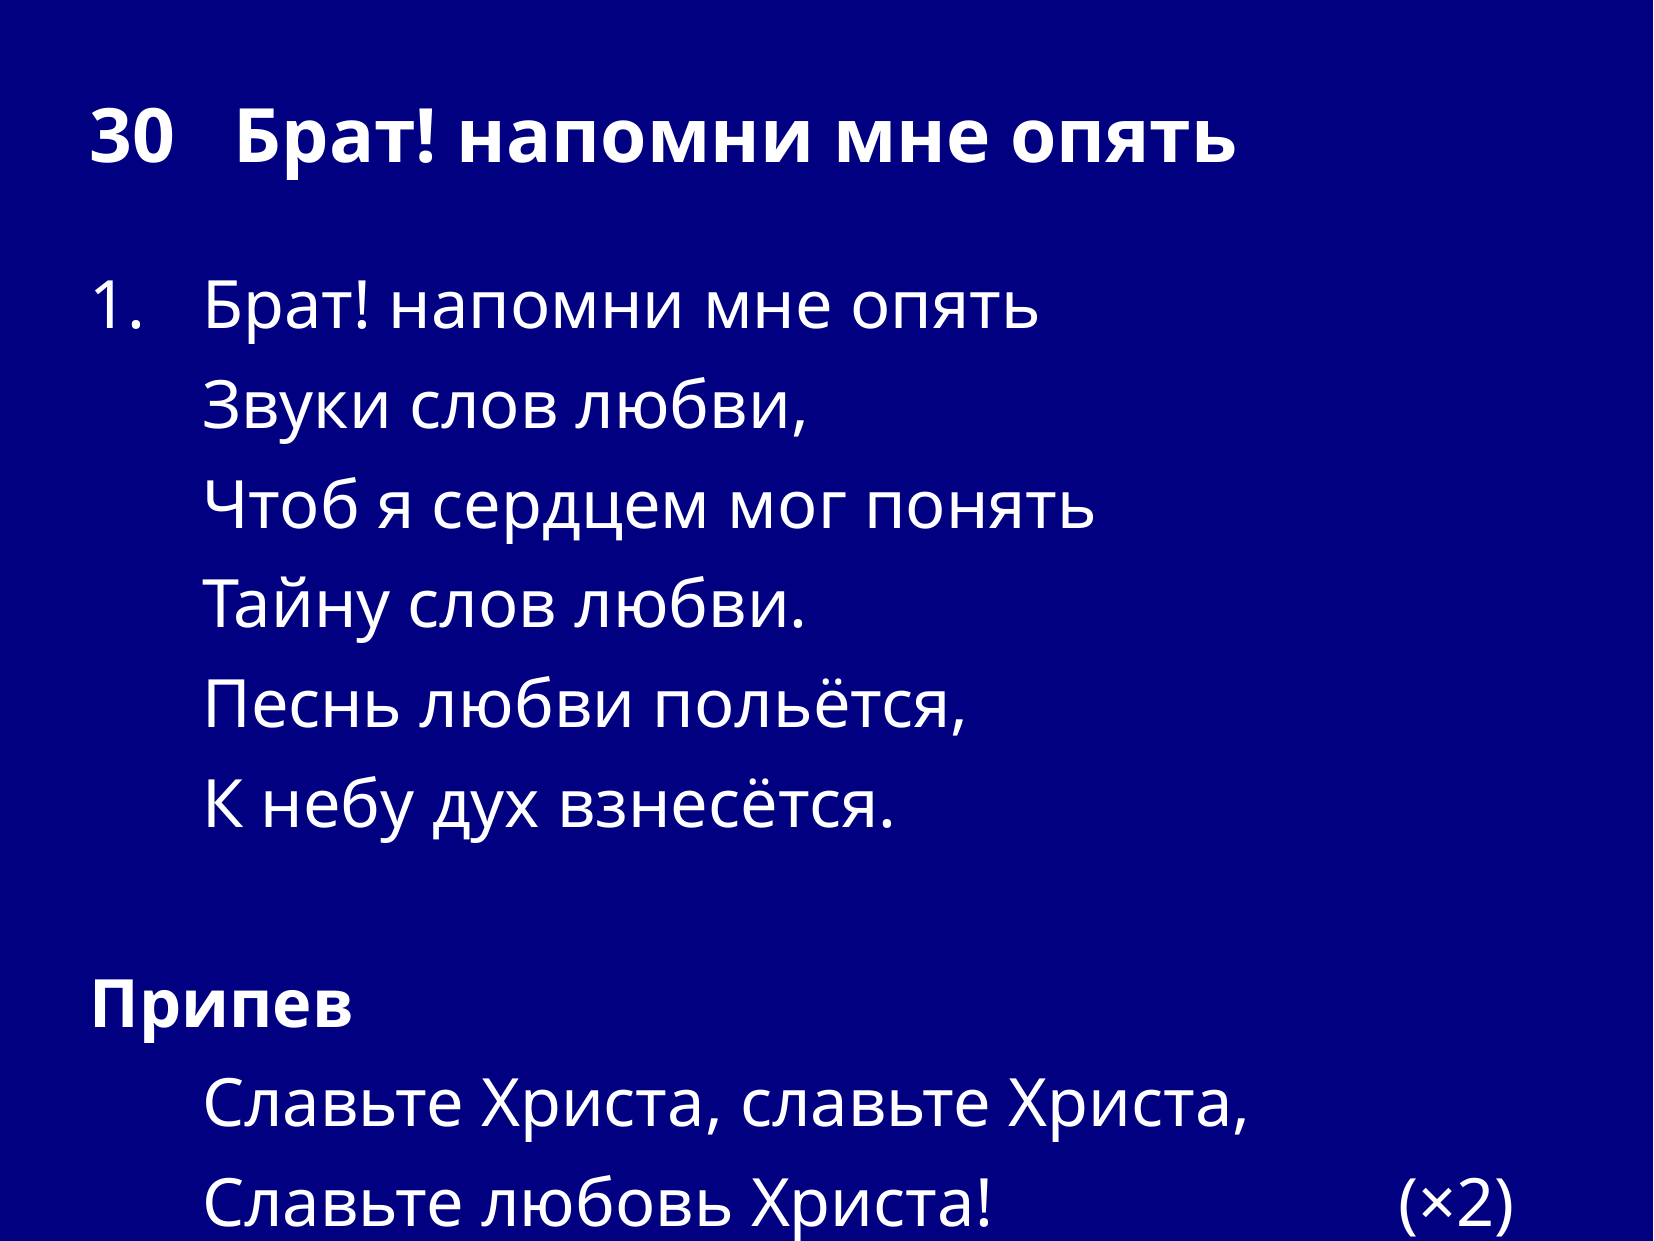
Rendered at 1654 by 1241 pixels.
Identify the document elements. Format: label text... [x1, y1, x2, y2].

text_box 30 Брат! напомни мне опять [75, 75, 1576, 188]
text_box 1. Брат! напомни мне опять Звуки слов любви, Чтоб я сердцем мог понять Тайну слов любви. Песнь любви польётся, К небу дух взнесётся. Припев Славьте Христа, славьте Христа, Славьте любовь Христа! (×2) [75, 188, 1576, 1163]
